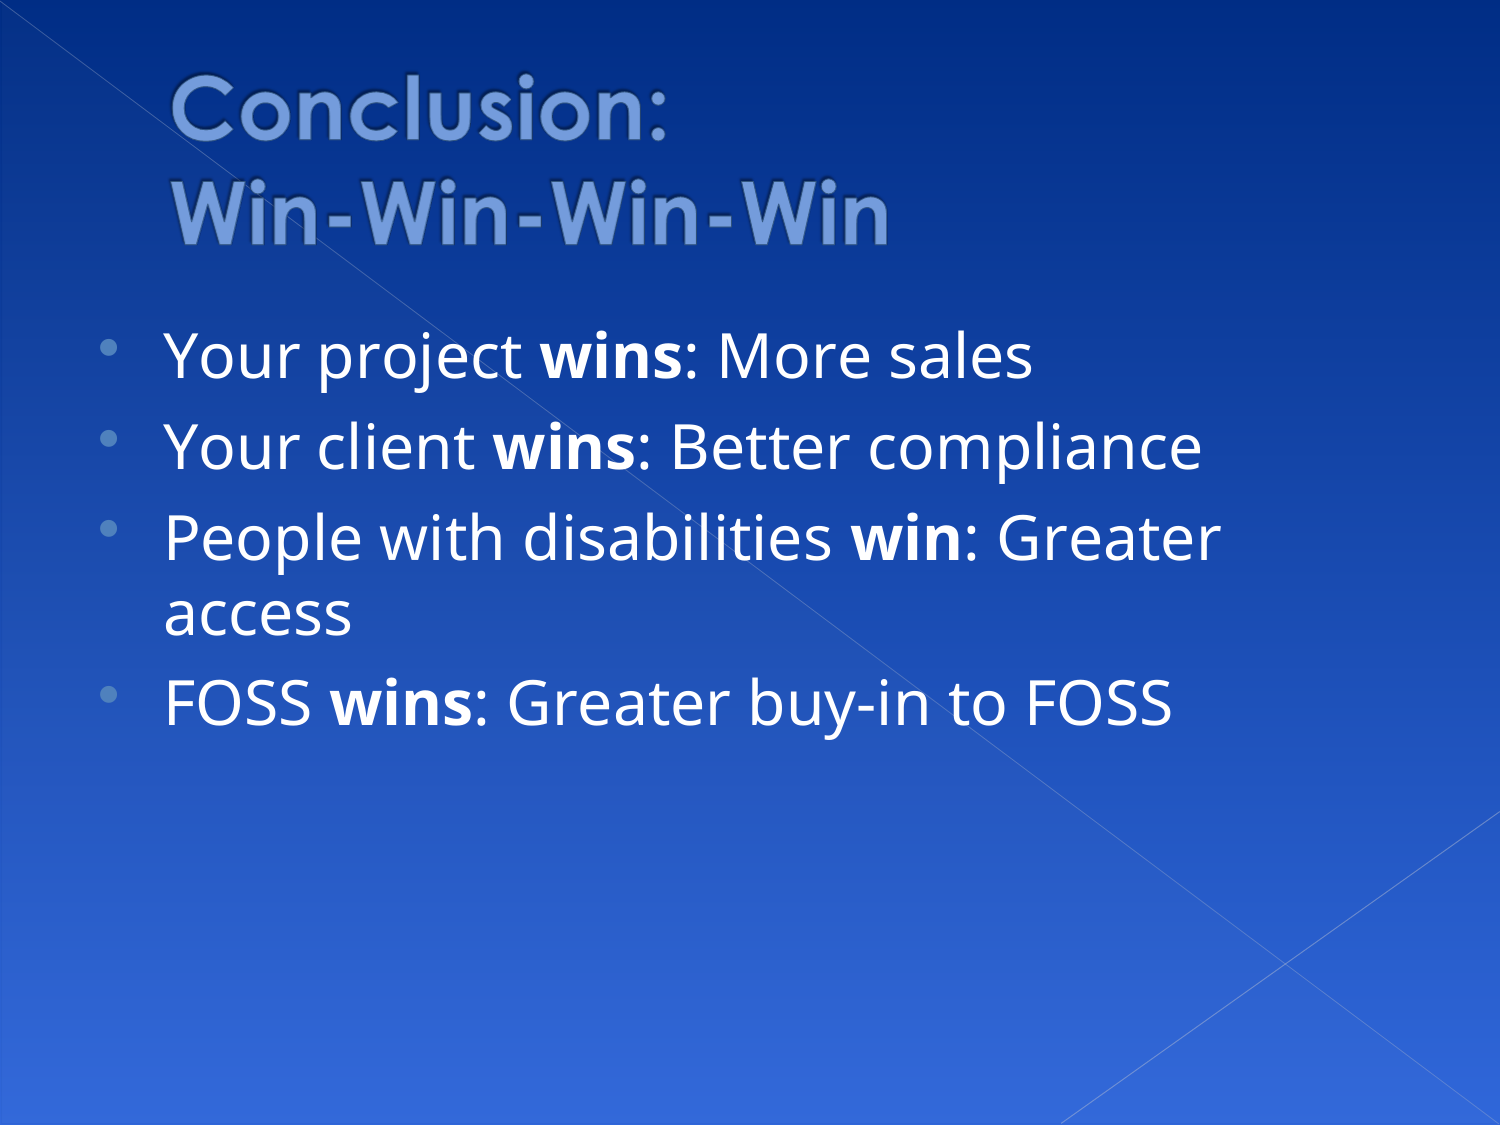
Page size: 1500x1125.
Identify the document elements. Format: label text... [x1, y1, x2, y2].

text_box [73, 20, 1427, 275]
list Your project wins: More sales Your client wins: Better compliance People with disabilities win: Greater access FOSS wins: Greater buy-in to FOSS [75, 308, 1426, 1059]
